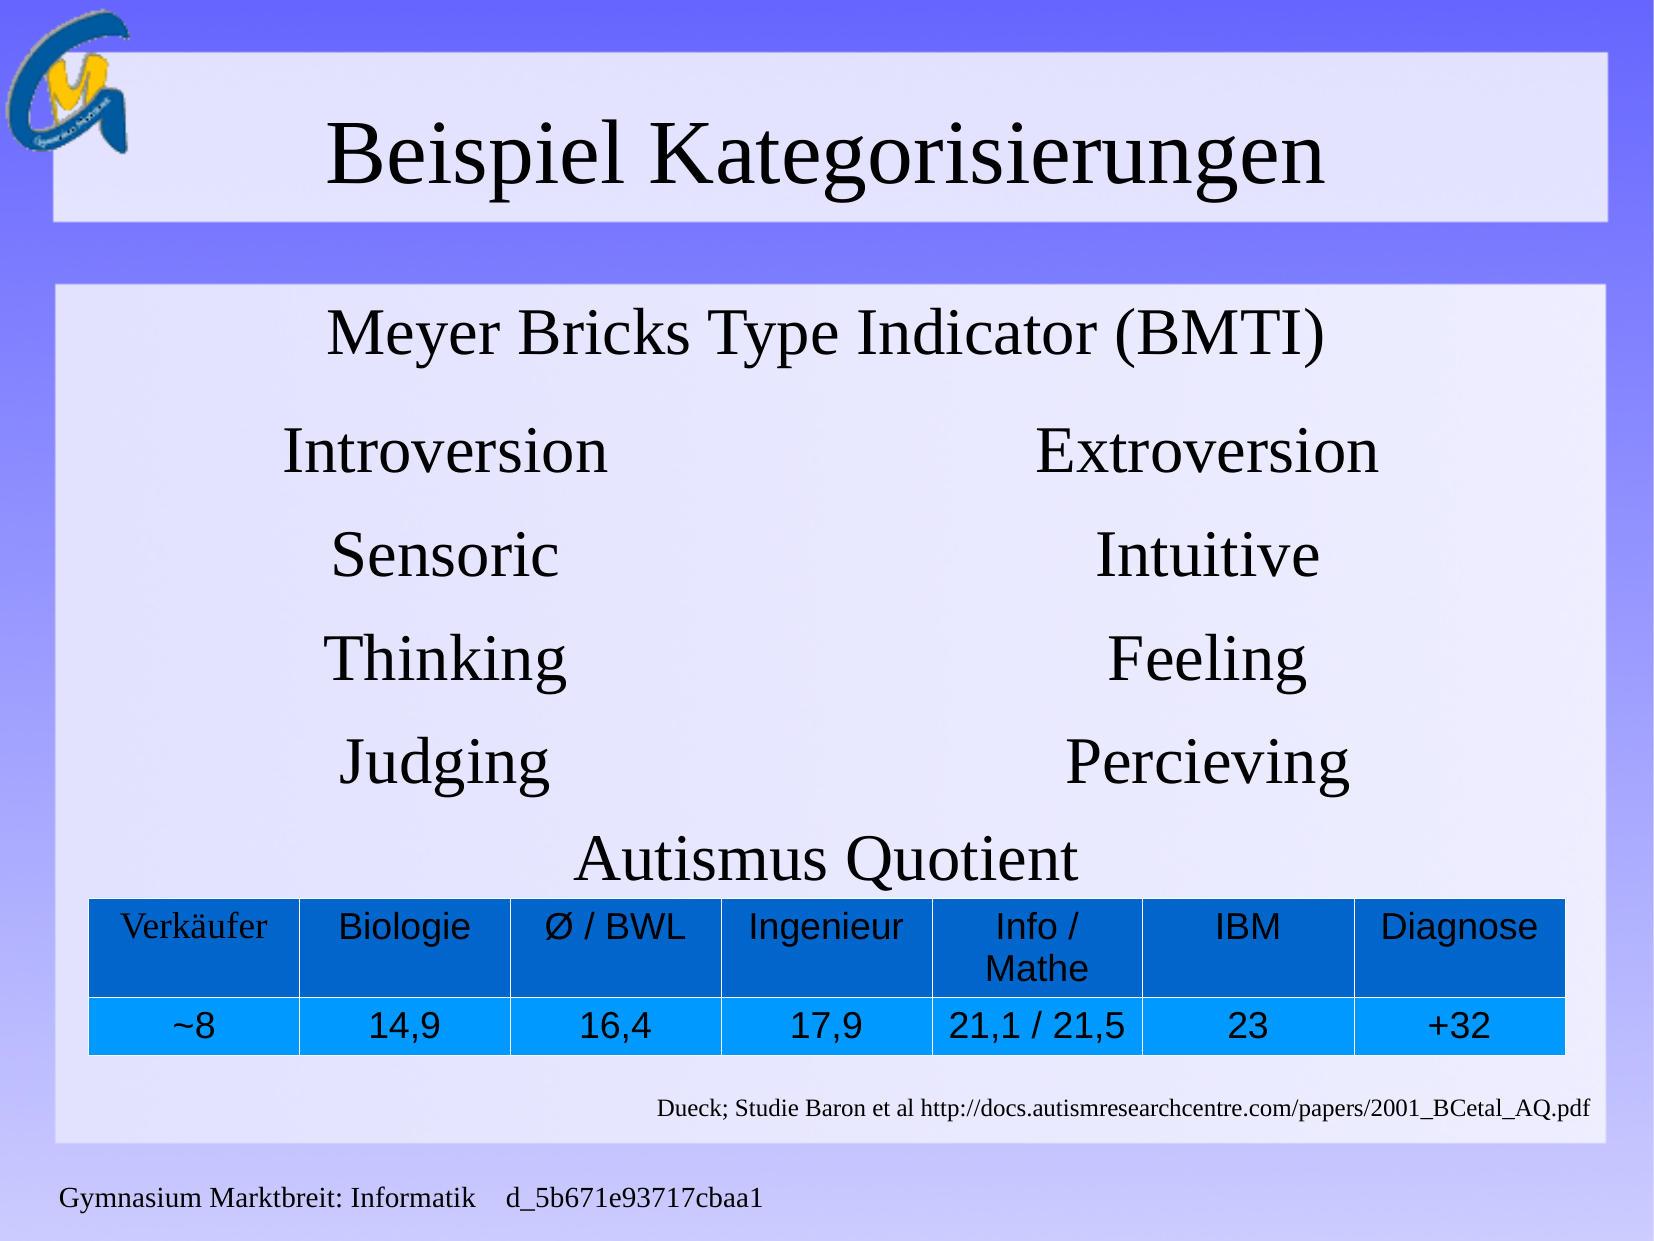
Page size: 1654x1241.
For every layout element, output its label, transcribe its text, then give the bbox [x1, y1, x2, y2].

title Beispiel Kategorisierungen [82, 49, 1571, 257]
list Meyer Bricks Type Indicator (BMTI) [82, 295, 1571, 1109]
text_box Dueck; Studie Baron et al http://docs.autismresearchcentre.com/papers/2001_BCetal_AQ.pdf [165, 1086, 1607, 1130]
picture [0, 0, 1654, 1241]
